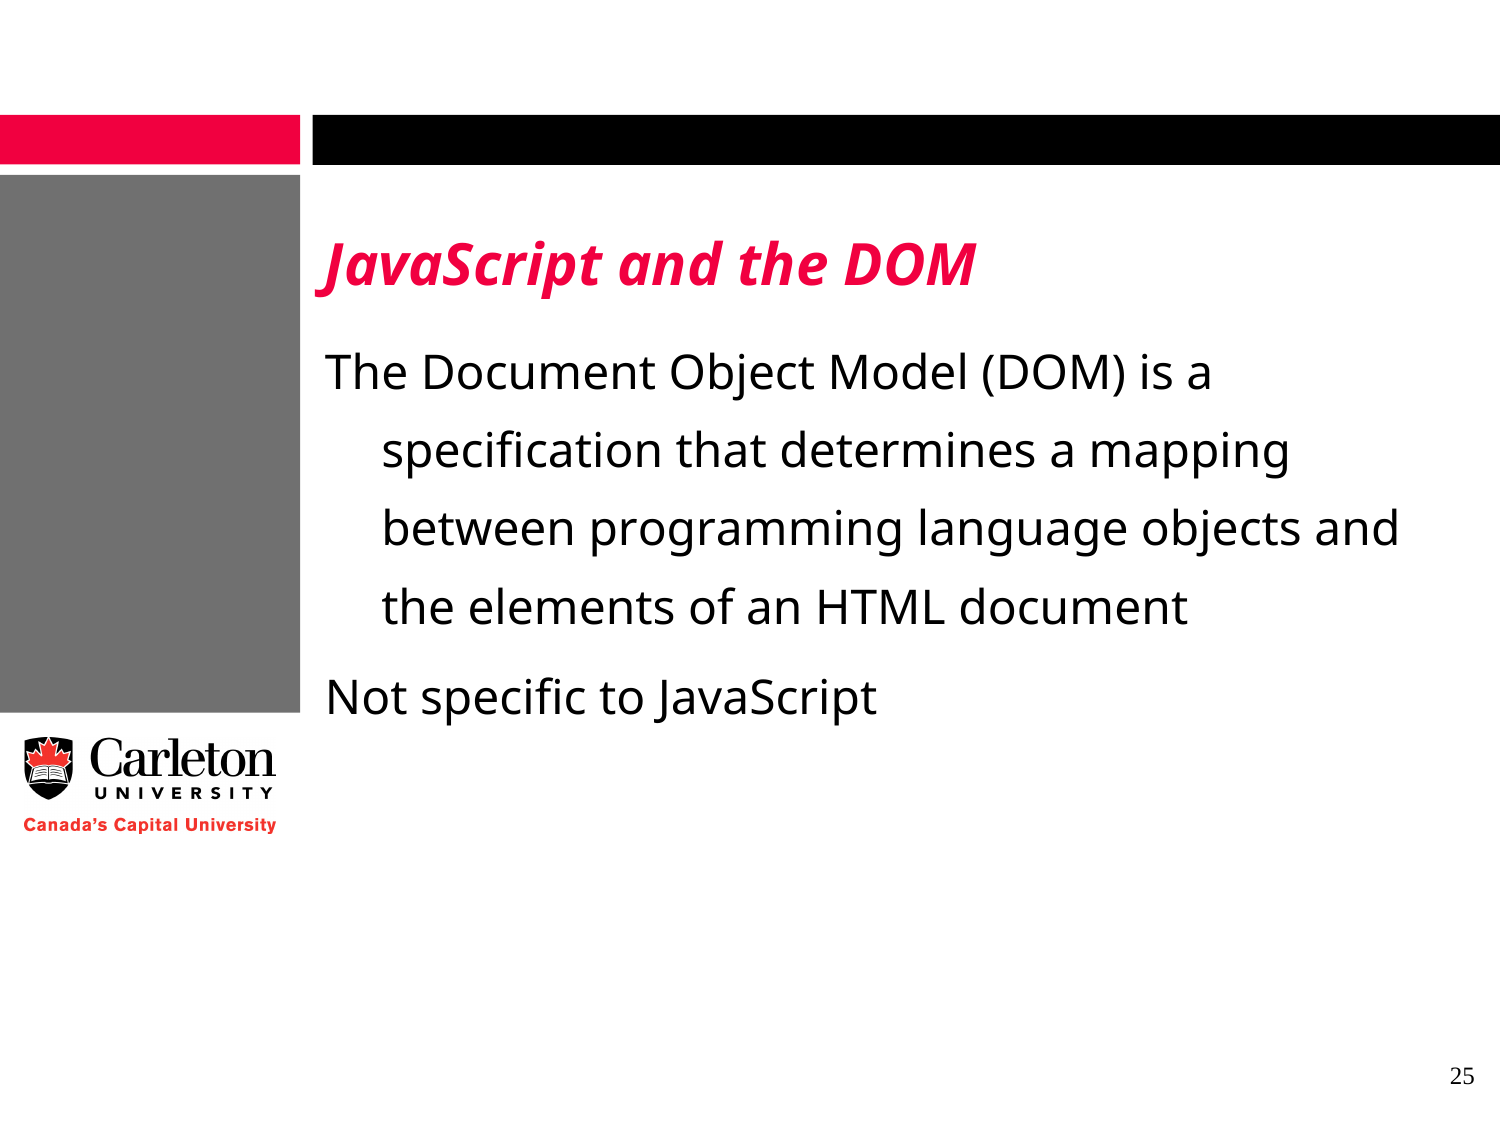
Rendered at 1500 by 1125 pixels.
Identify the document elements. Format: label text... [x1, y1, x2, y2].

title JavaScript and the DOM [324, 194, 1450, 324]
list The Document Object Model (DOM) is a specification that determines a mapping between programming language objects and the elements of an HTML document Not specific to JavaScript [324, 324, 1450, 1036]
picture [24, 737, 276, 834]
